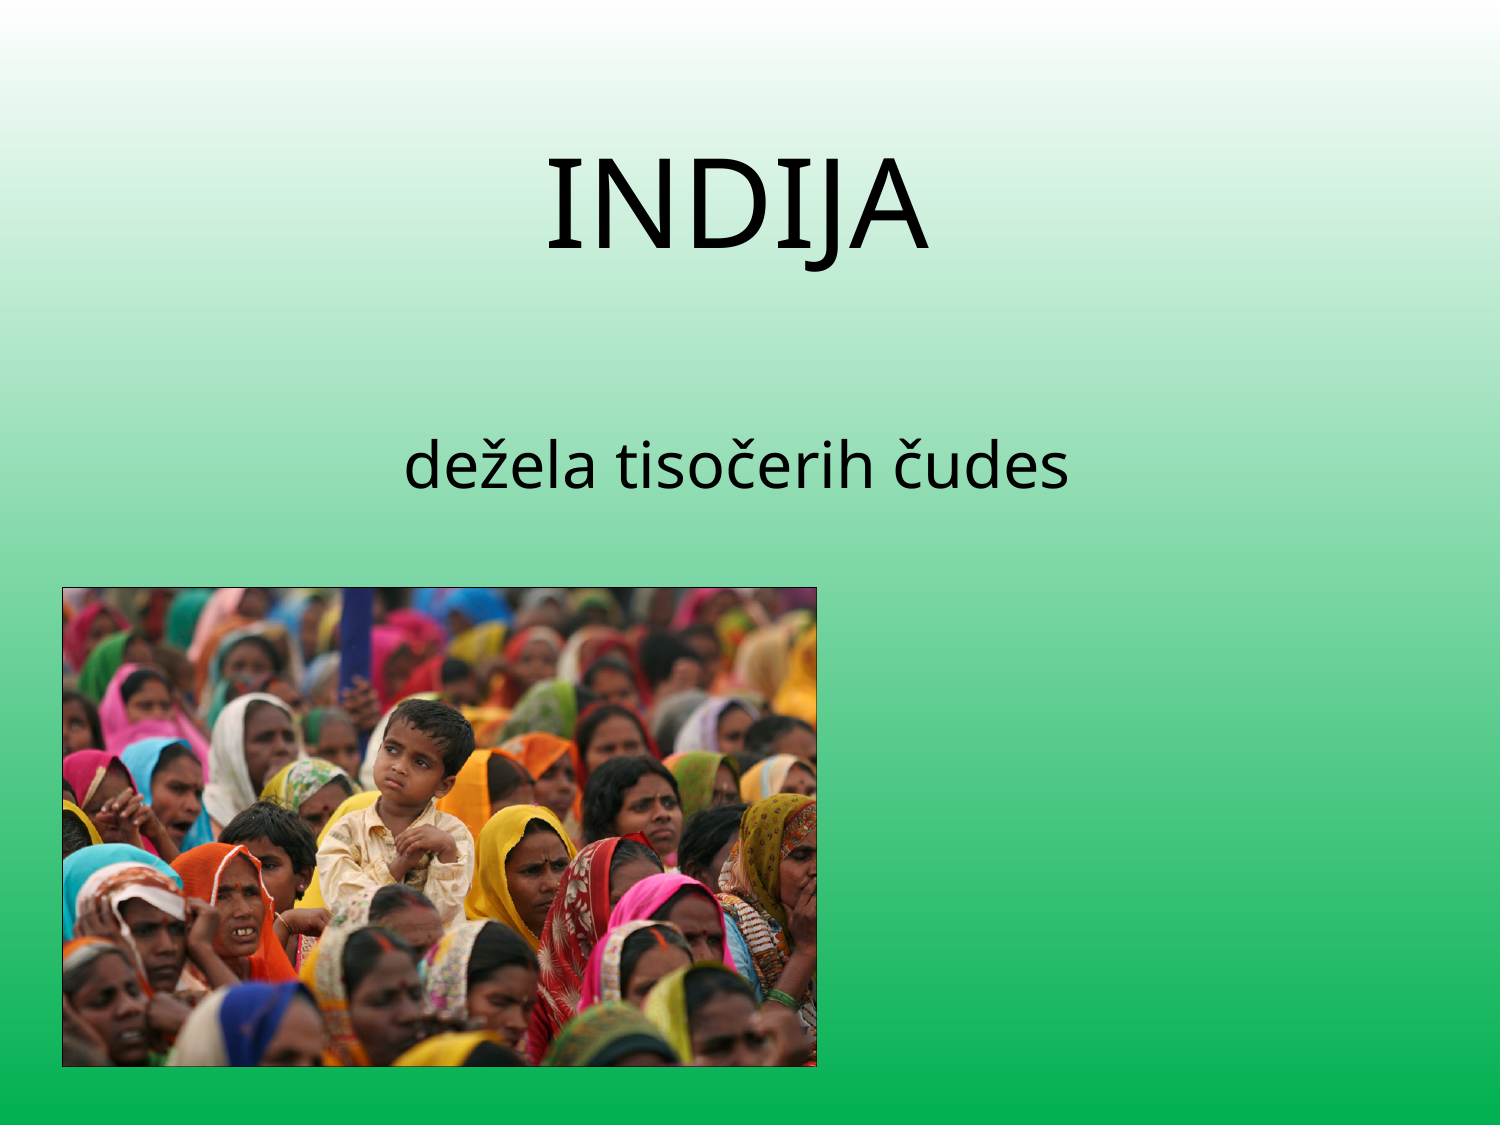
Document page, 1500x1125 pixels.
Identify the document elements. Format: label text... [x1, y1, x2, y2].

title INDIJA dežela tisočerih čudes [99, 99, 1375, 525]
picture [62, 587, 817, 1067]
